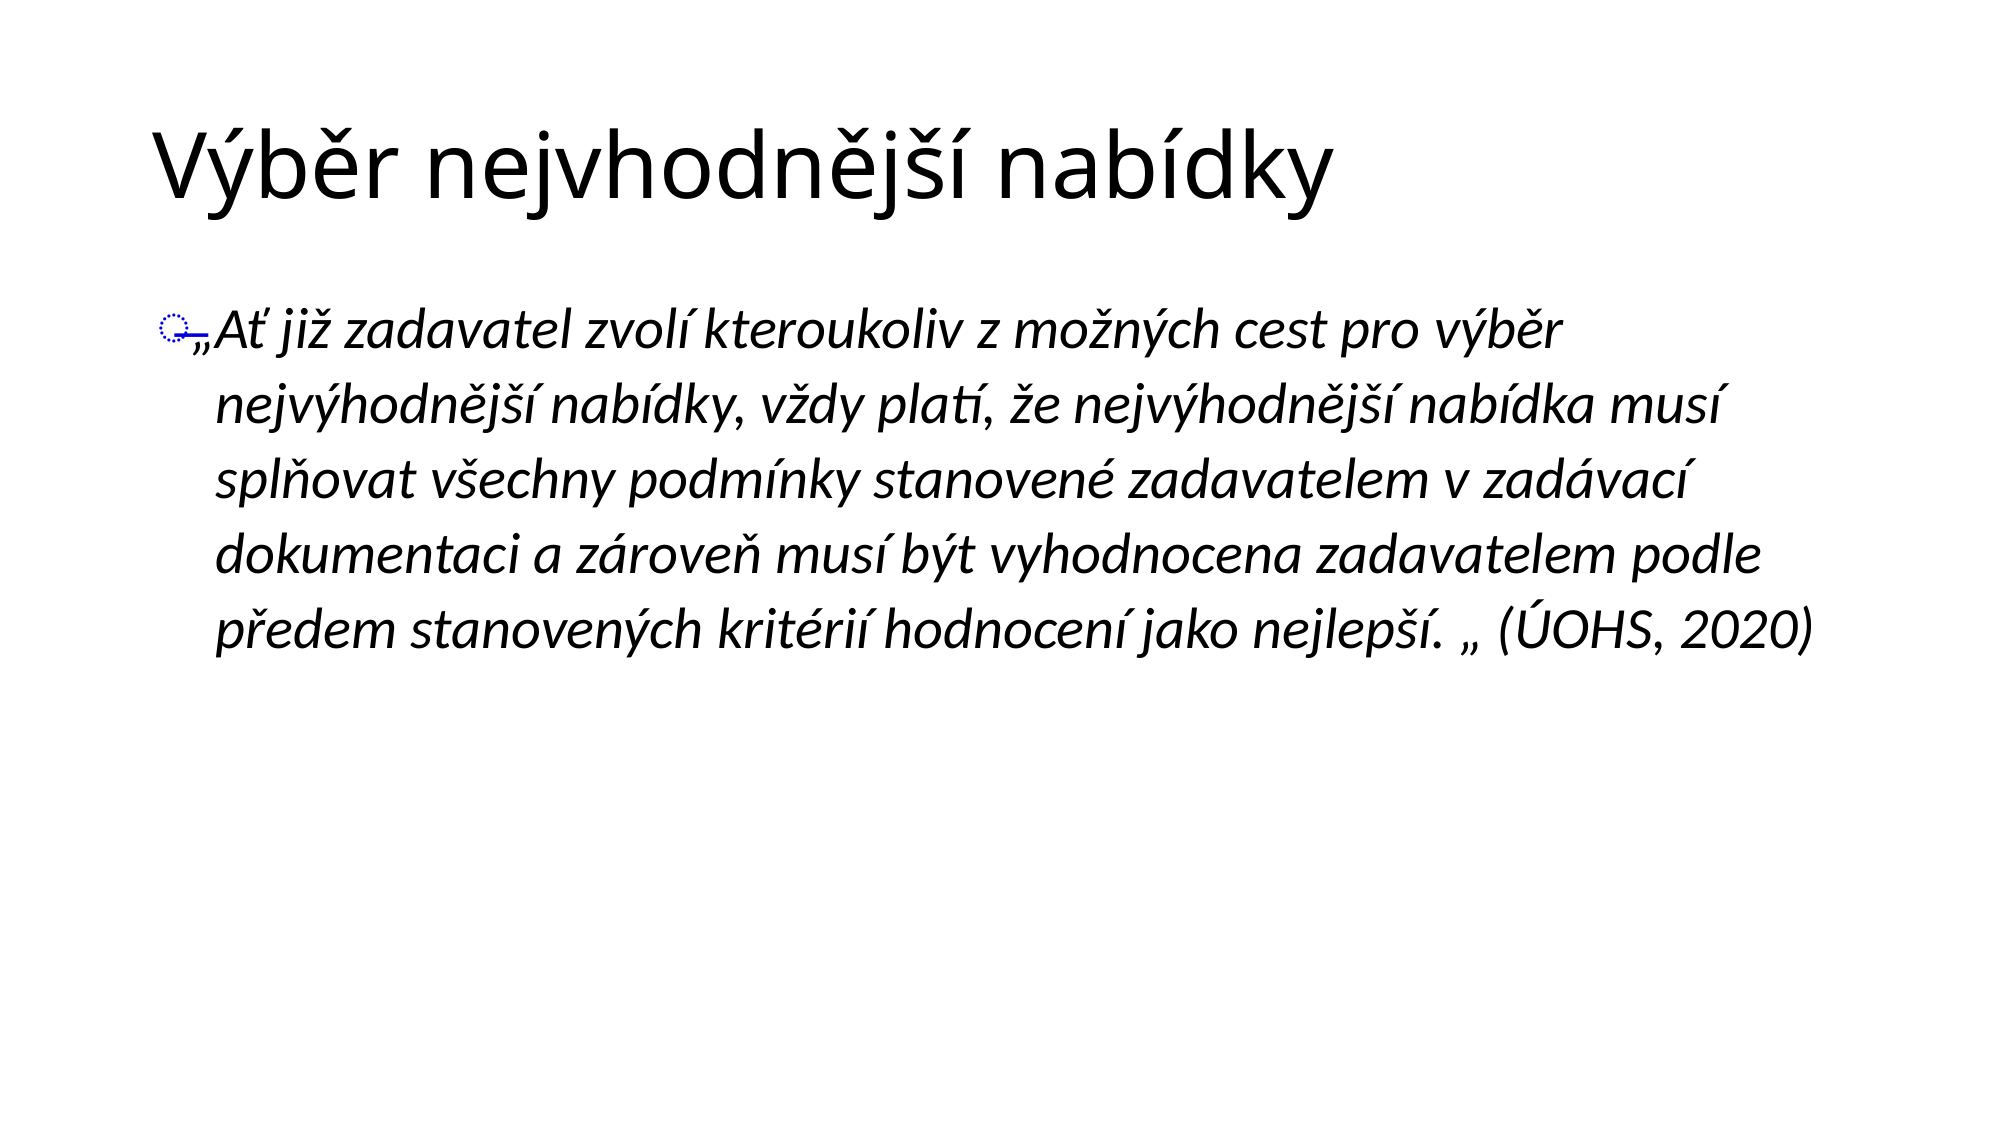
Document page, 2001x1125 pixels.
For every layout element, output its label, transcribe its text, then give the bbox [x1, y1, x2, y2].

title Výběr nejvhodnější nabídky [137, 59, 1863, 277]
list „Ať již zadavatel zvolí kteroukoliv z možných cest pro výběr nejvýhodnější nabídky, vždy platí, že nejvýhodnější nabídka musí splňovat všechny podmínky stanovené zadavatelem v zadávací dokumentaci a zároveň musí být vyhodnocena zadavatelem podle předem stanovených kritérií hodnocení jako nejlepší. „ (ÚOHS, 2020) [118, 277, 1883, 957]
